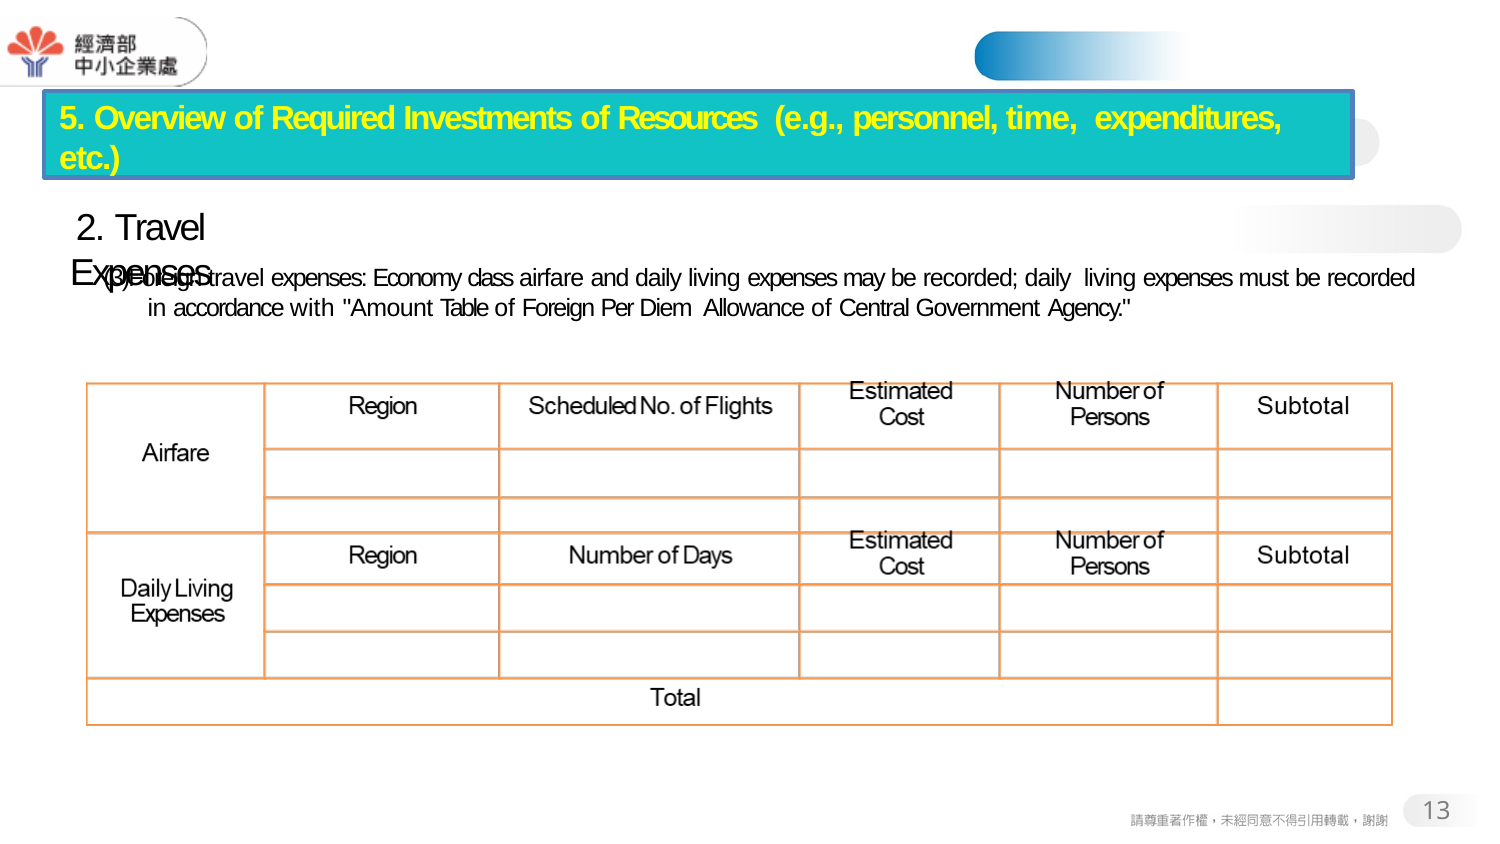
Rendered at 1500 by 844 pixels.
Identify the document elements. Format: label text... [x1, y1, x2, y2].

text_box 5. Overview of Required Investments of Resources (e.g., personnel, time, expenditures, etc.) [44, 91, 1353, 178]
text_box (3)Foreign travel expenses: Economy class airfare and daily living expenses may be recorded; daily living expenses must be recorded in accordance with "Amount Table of Foreign Per Diem Allowance of Central Government Agency." [101, 259, 1424, 323]
picture [86, 367, 1393, 727]
text_box 13 [1417, 790, 1454, 828]
title 2. Travel Expenses [67, 200, 348, 250]
